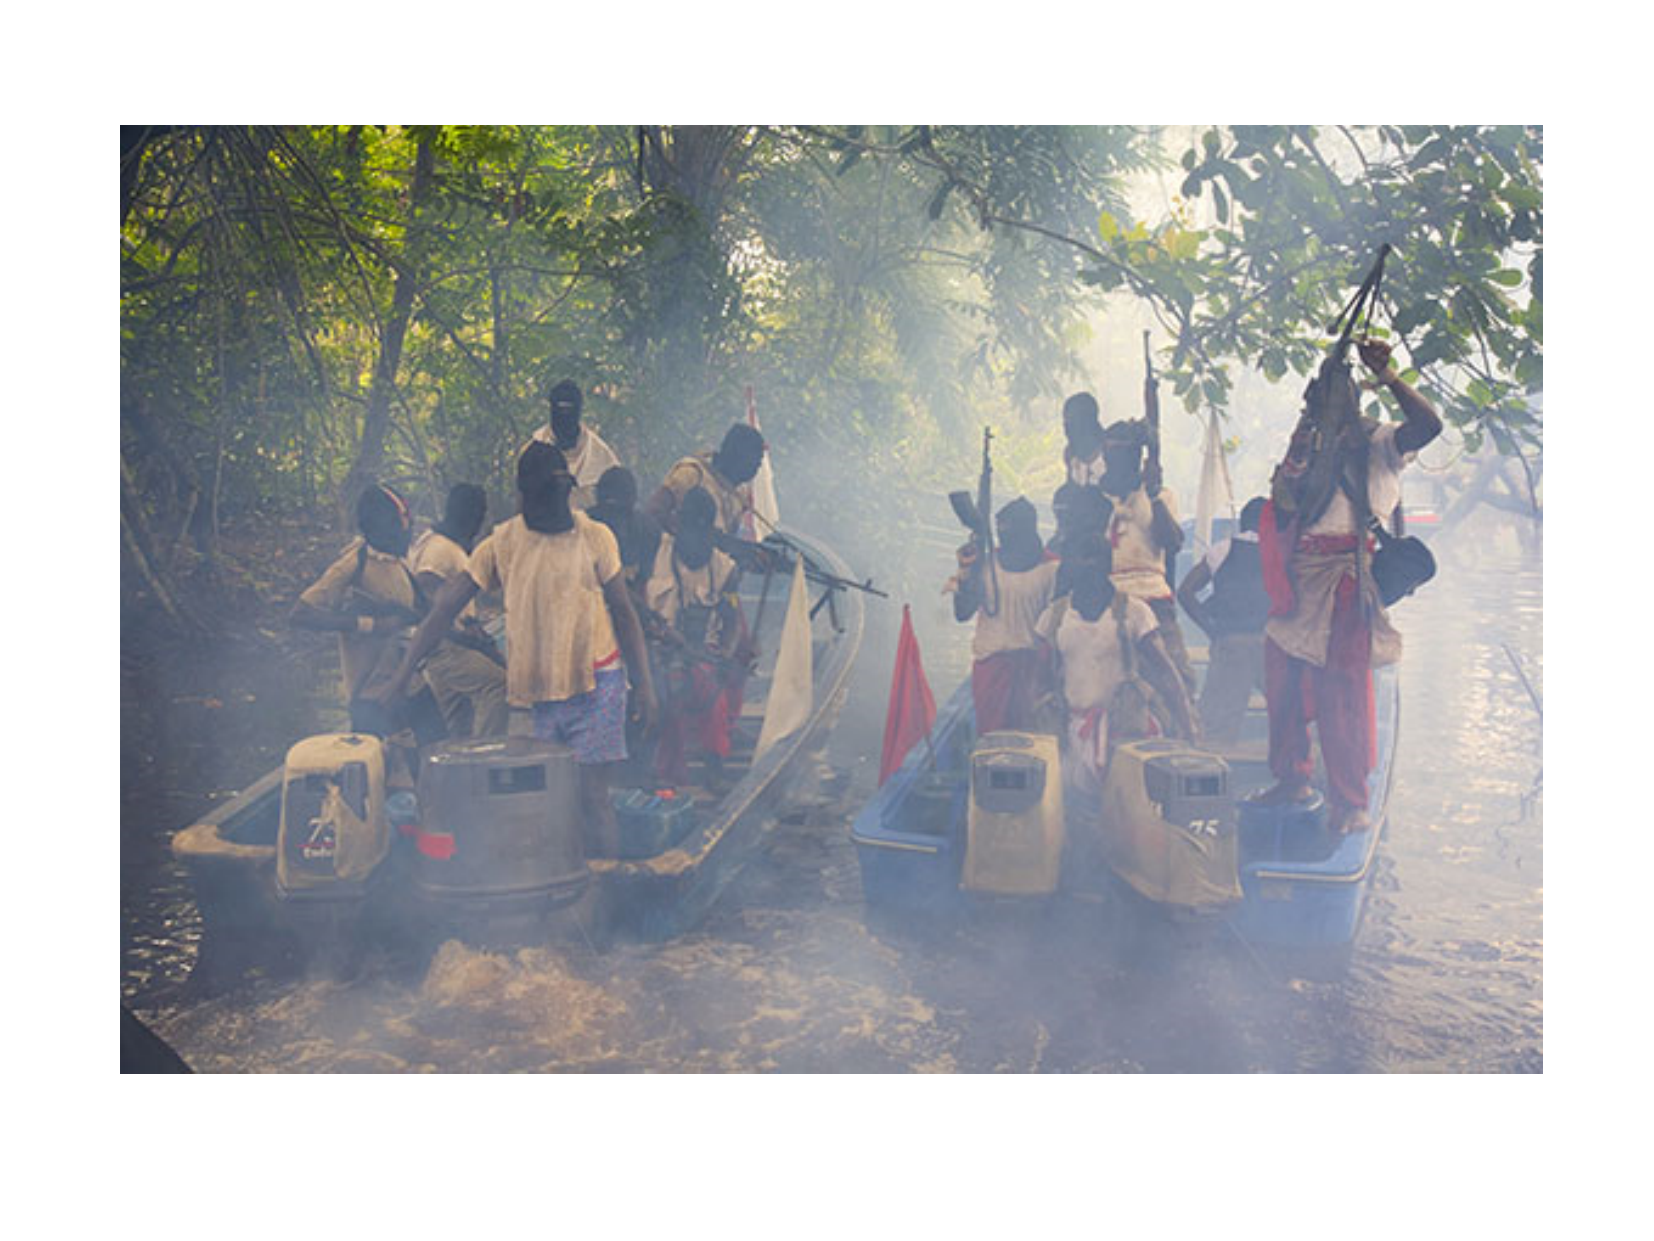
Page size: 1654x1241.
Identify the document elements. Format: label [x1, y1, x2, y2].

picture [120, 125, 1543, 1074]
